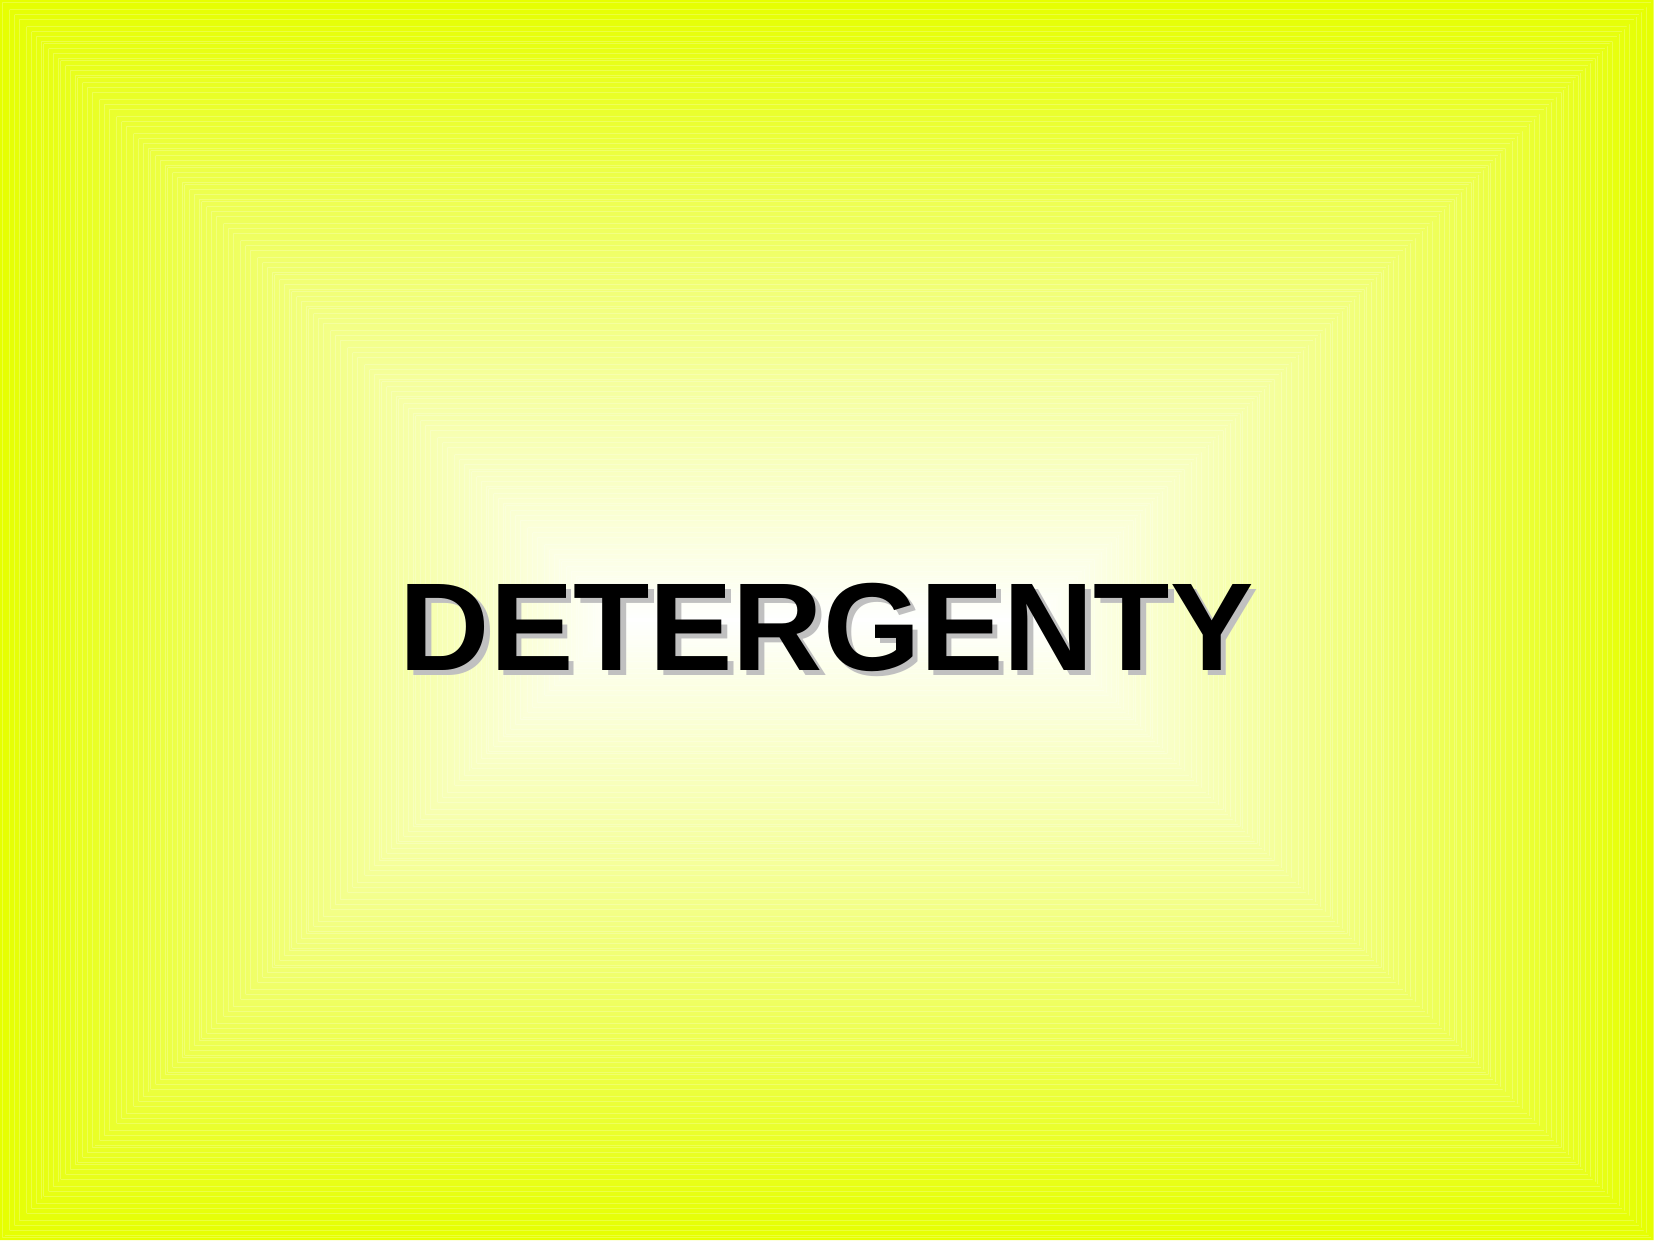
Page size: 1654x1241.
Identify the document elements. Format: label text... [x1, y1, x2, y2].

subtitle DETERGENTY [82, 210, 1571, 1030]
